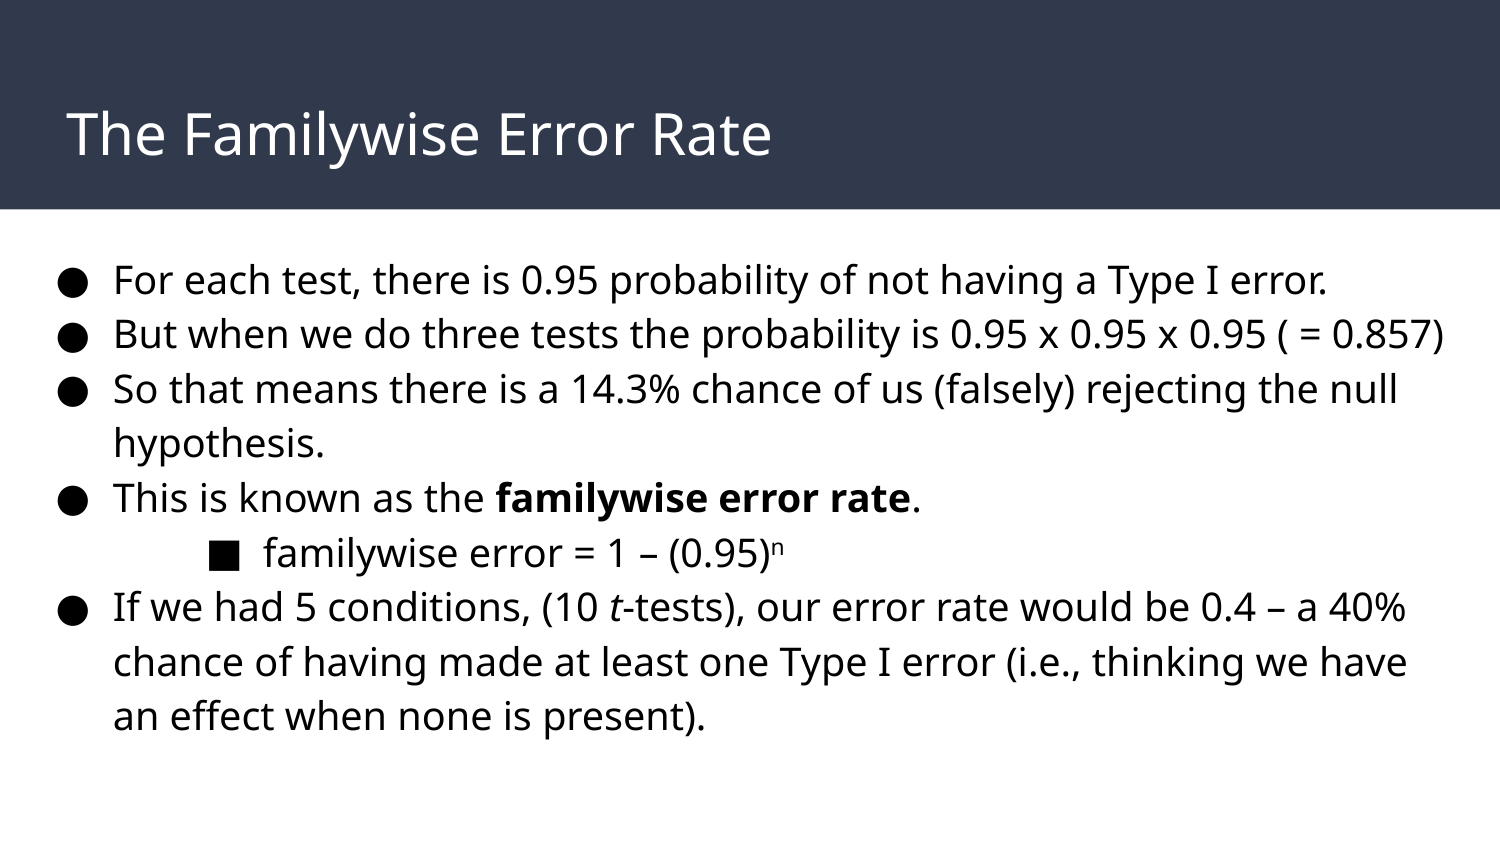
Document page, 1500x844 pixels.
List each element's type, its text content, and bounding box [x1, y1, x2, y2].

title The Familywise Error Rate [51, 82, 1449, 185]
text_box For each test, there is 0.95 probability of not having a Type I error. But when we do three tests the probability is 0.95 x 0.95 x 0.95 ( = 0.857) So that means there is a 14.3% chance of us (falsely) rejecting the null hypothesis. This is known as the familywise error rate. familywise error = 1 – (0.95)n If we had 5 conditions, (10 t-tests), our error rate would be 0.4 – a 40% chance of having made at least one Type I error (i.e., thinking we have an effect when none is present). [22, 232, 1467, 826]
